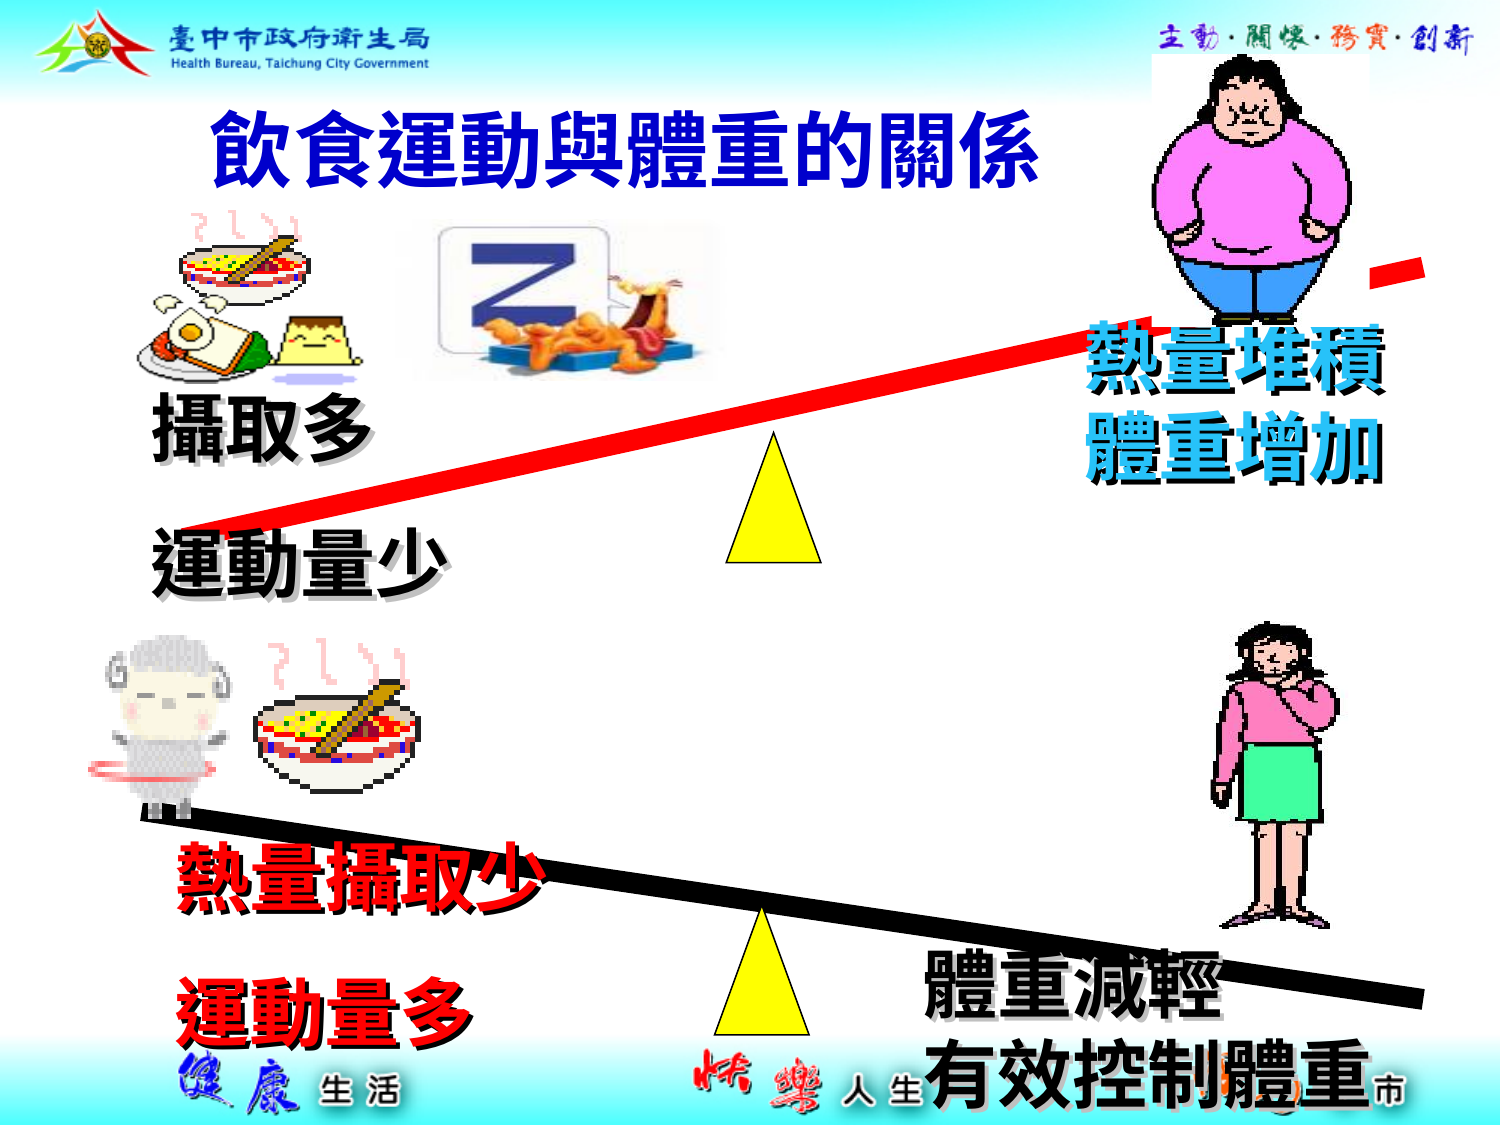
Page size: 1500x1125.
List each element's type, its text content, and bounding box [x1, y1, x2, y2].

picture [1151, 54, 1370, 327]
text_box 飲食運動與體重的關係 [195, 90, 1057, 205]
text_box 攝取多 運動量少 [135, 373, 751, 614]
picture [395, 220, 727, 381]
picture [88, 609, 248, 846]
picture [1210, 621, 1365, 929]
picture [135, 208, 373, 373]
text_box [751, 432, 821, 563]
text_box 熱量堆積 體重增加 [1069, 302, 1448, 498]
picture [253, 633, 421, 800]
text_box 體重減輕 有效控制體重 [907, 929, 1388, 1125]
text_box 熱量攝取少 運動量多 [159, 822, 632, 1063]
text_box [714, 904, 810, 1035]
